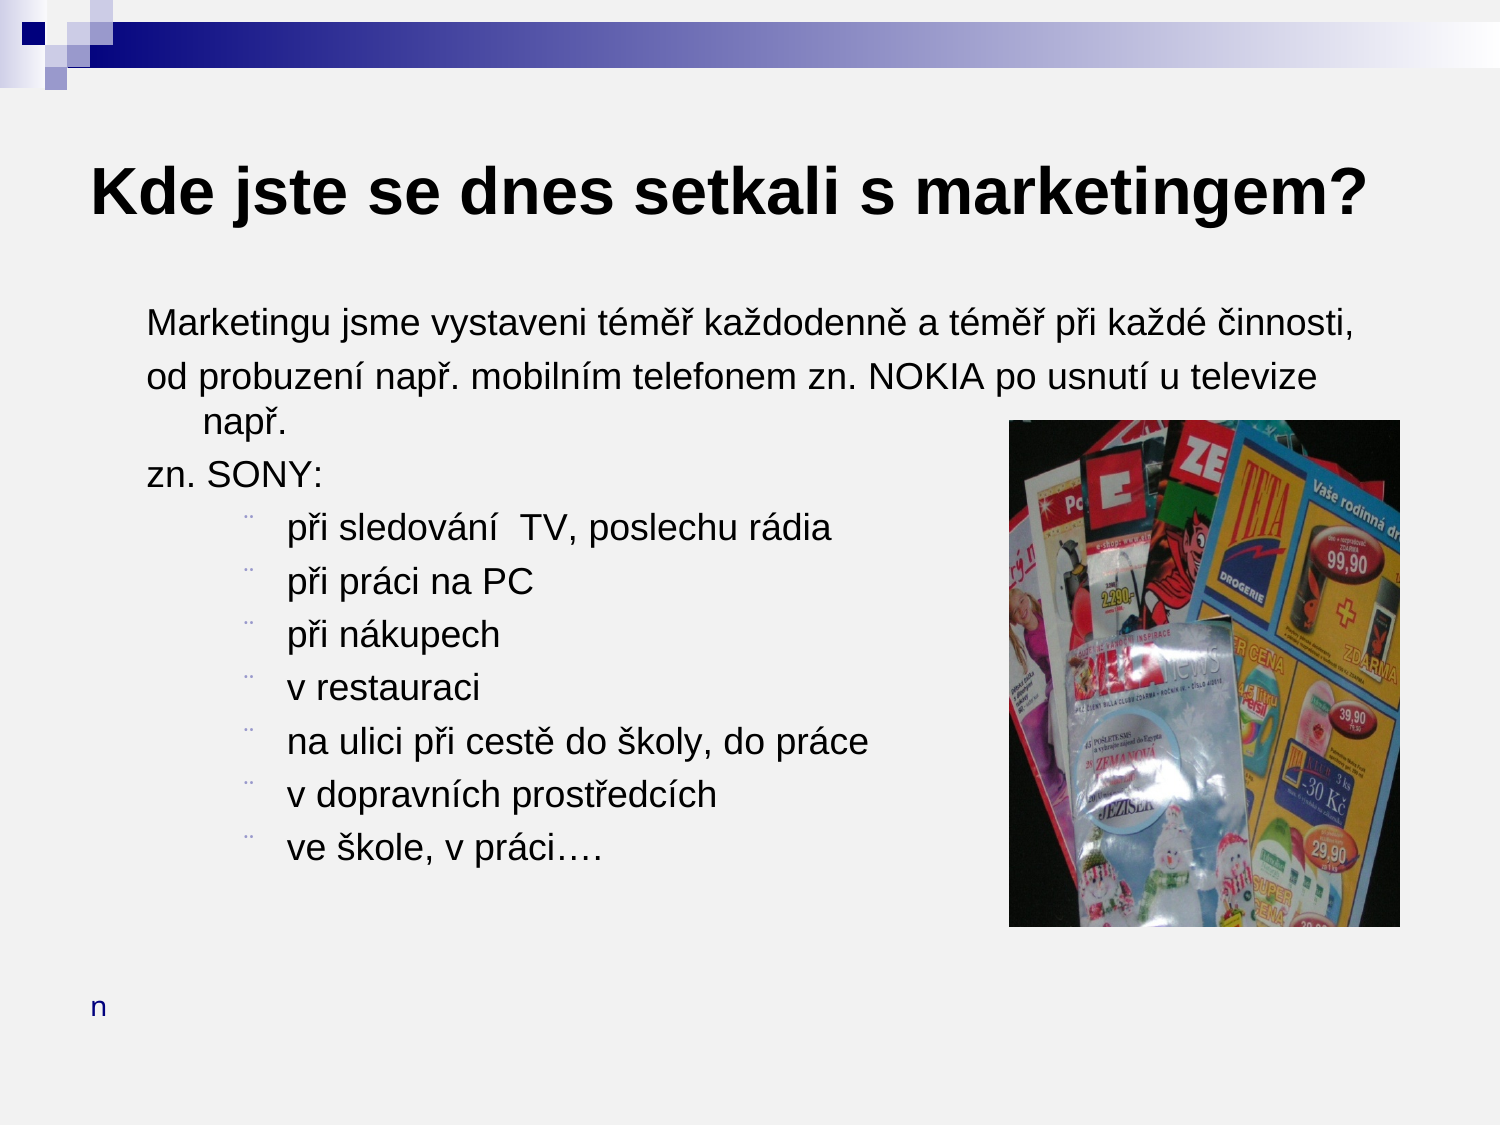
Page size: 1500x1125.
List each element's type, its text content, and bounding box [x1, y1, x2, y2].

title Kde jste se dnes setkali s marketingem? [75, 75, 1412, 300]
list Marketingu jsme vystaveni téměř každodenně a téměř při každé činnosti, od probuzení např. mobilním telefonem zn. NOKIA po usnutí u televize např. zn. SONY: při sledování TV, poslechu rádia při práci na PC při nákupech v restauraci na ulici při cestě do školy, do práce v dopravních prostředcích ve škole, v práci…. [75, 290, 1426, 963]
picture [1009, 420, 1400, 927]
